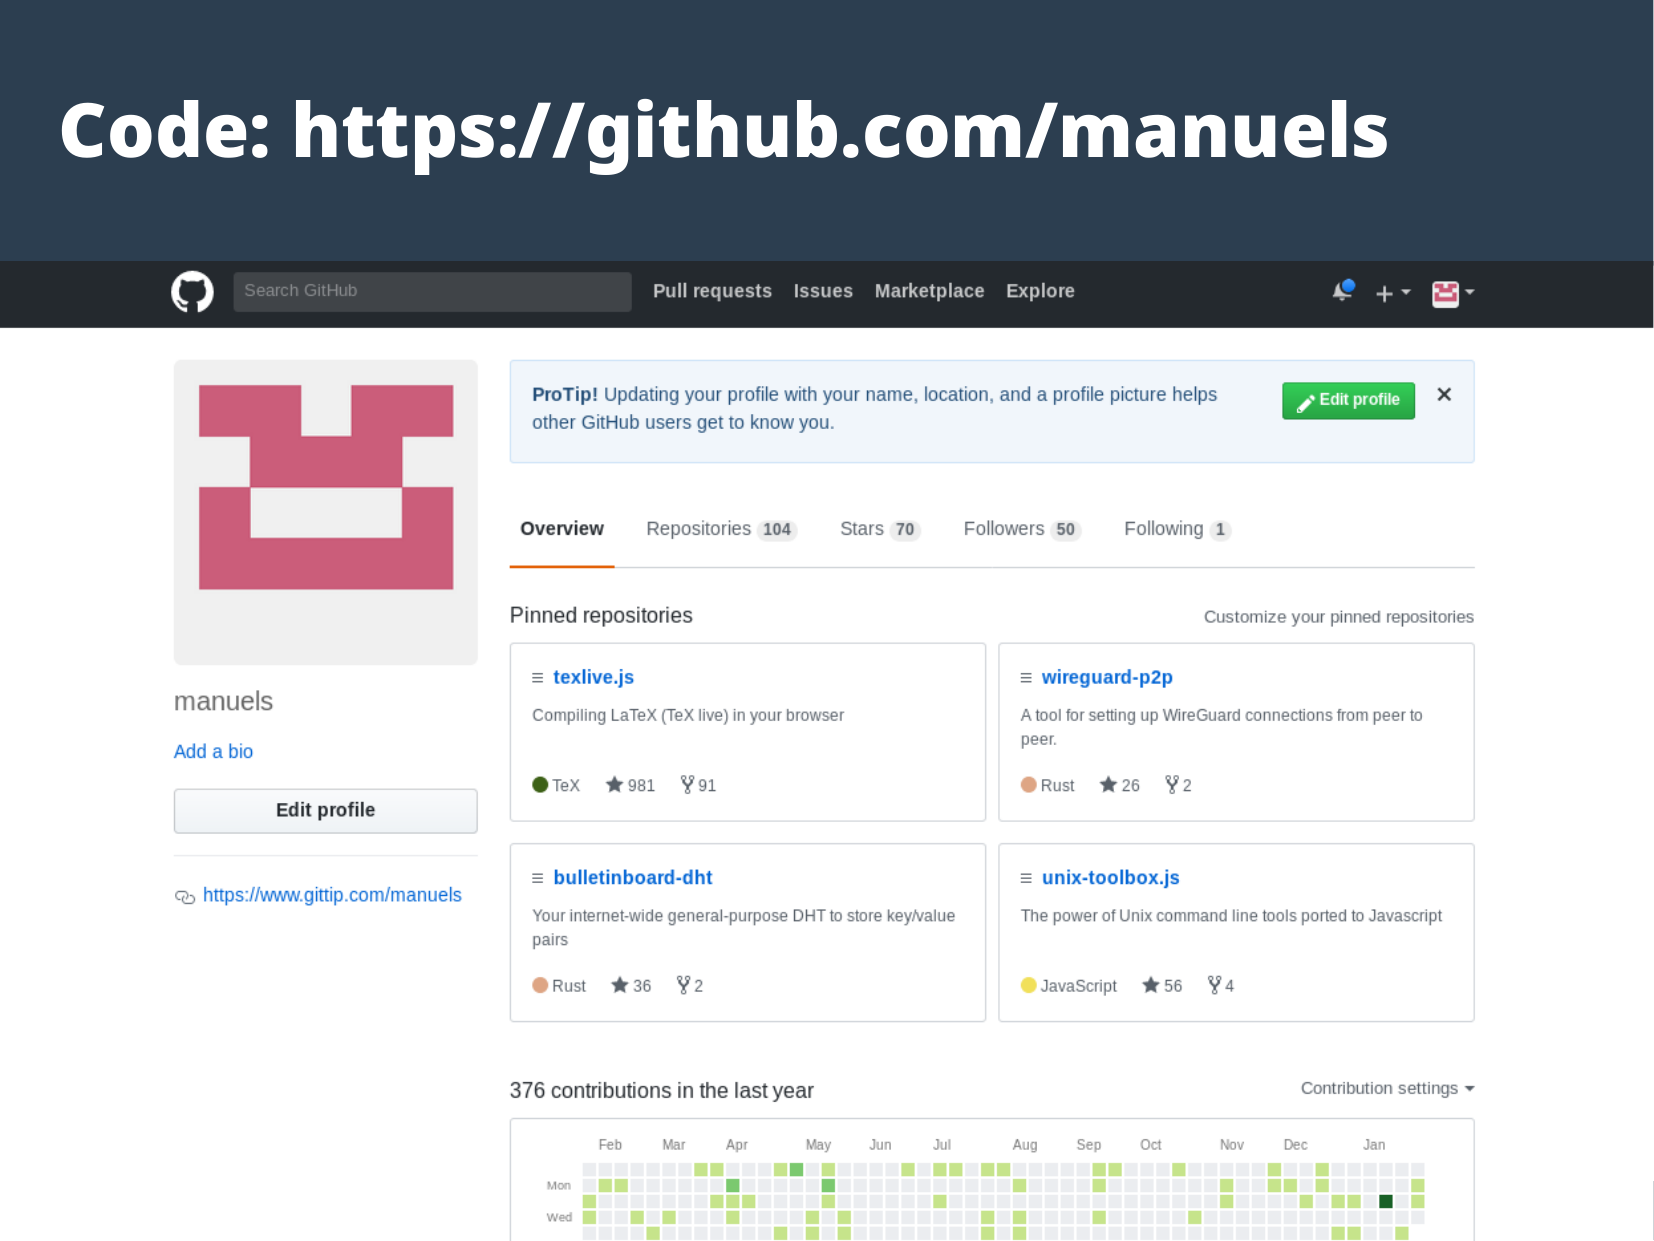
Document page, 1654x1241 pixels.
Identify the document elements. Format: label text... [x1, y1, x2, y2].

title Code: https://github.com/manuels [59, 49, 1595, 207]
picture [0, 261, 1654, 1241]
